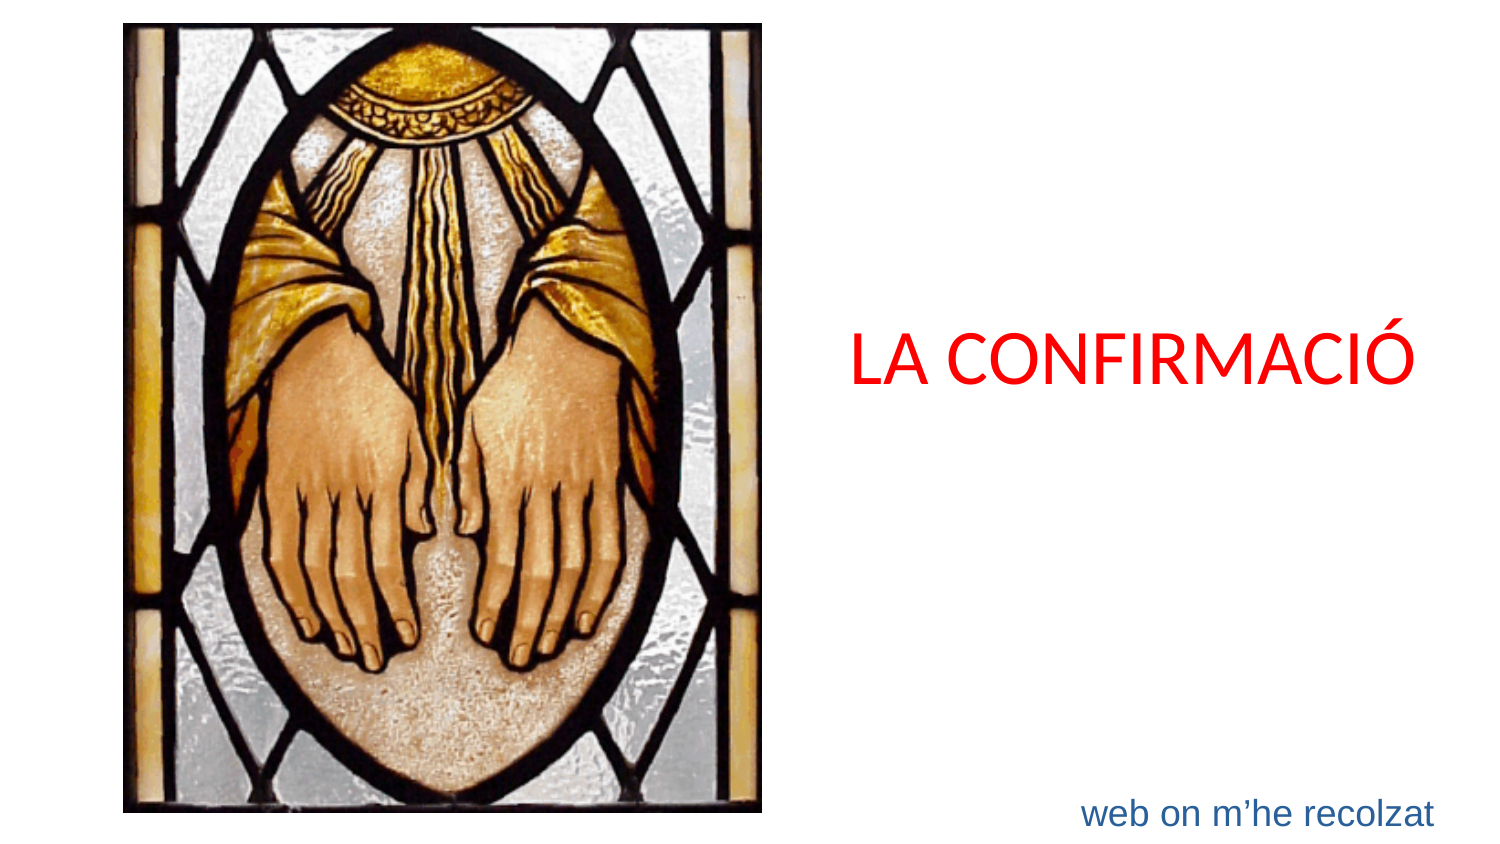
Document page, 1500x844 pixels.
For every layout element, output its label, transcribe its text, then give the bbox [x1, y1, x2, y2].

title LA CONFIRMACIÓ [820, 262, 1447, 443]
picture [123, 23, 762, 813]
text_box web on m’he recolzat [1039, 785, 1477, 843]
